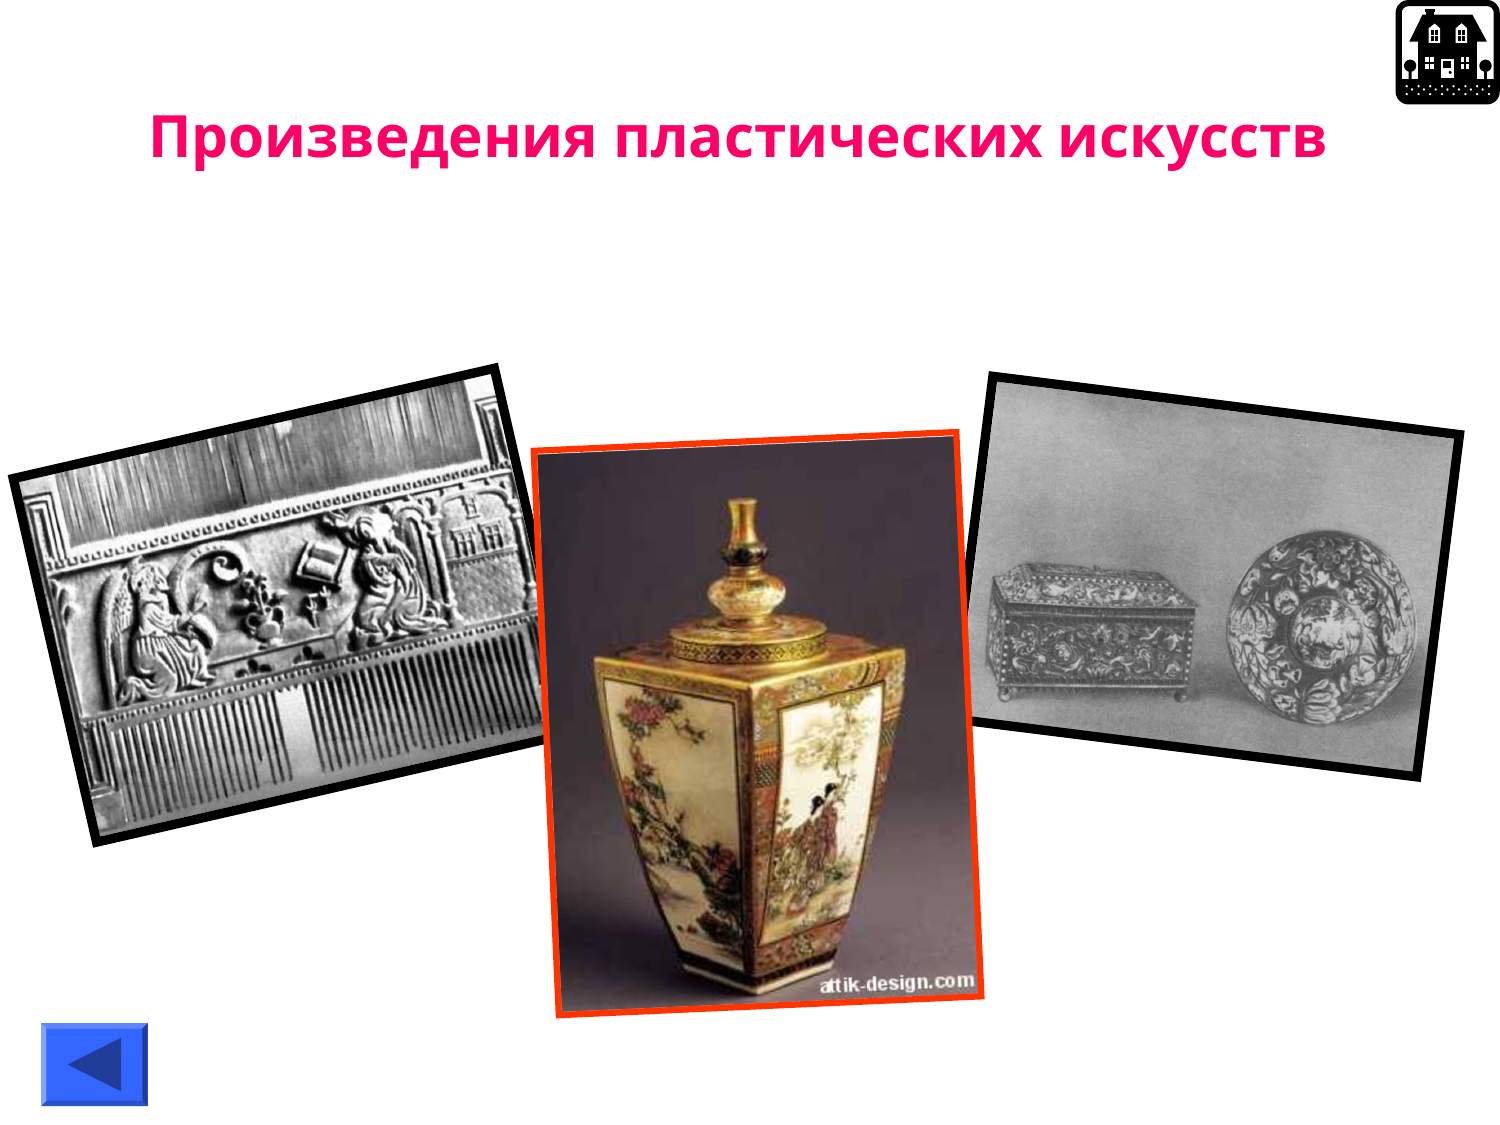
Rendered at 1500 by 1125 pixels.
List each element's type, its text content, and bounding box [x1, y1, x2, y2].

text_box [42, 1023, 148, 1107]
picture [968, 381, 1455, 772]
text_box Произведения пластических искусств [133, 91, 1358, 299]
picture [536, 435, 979, 1012]
picture [1395, 0, 1500, 105]
picture [18, 373, 543, 837]
